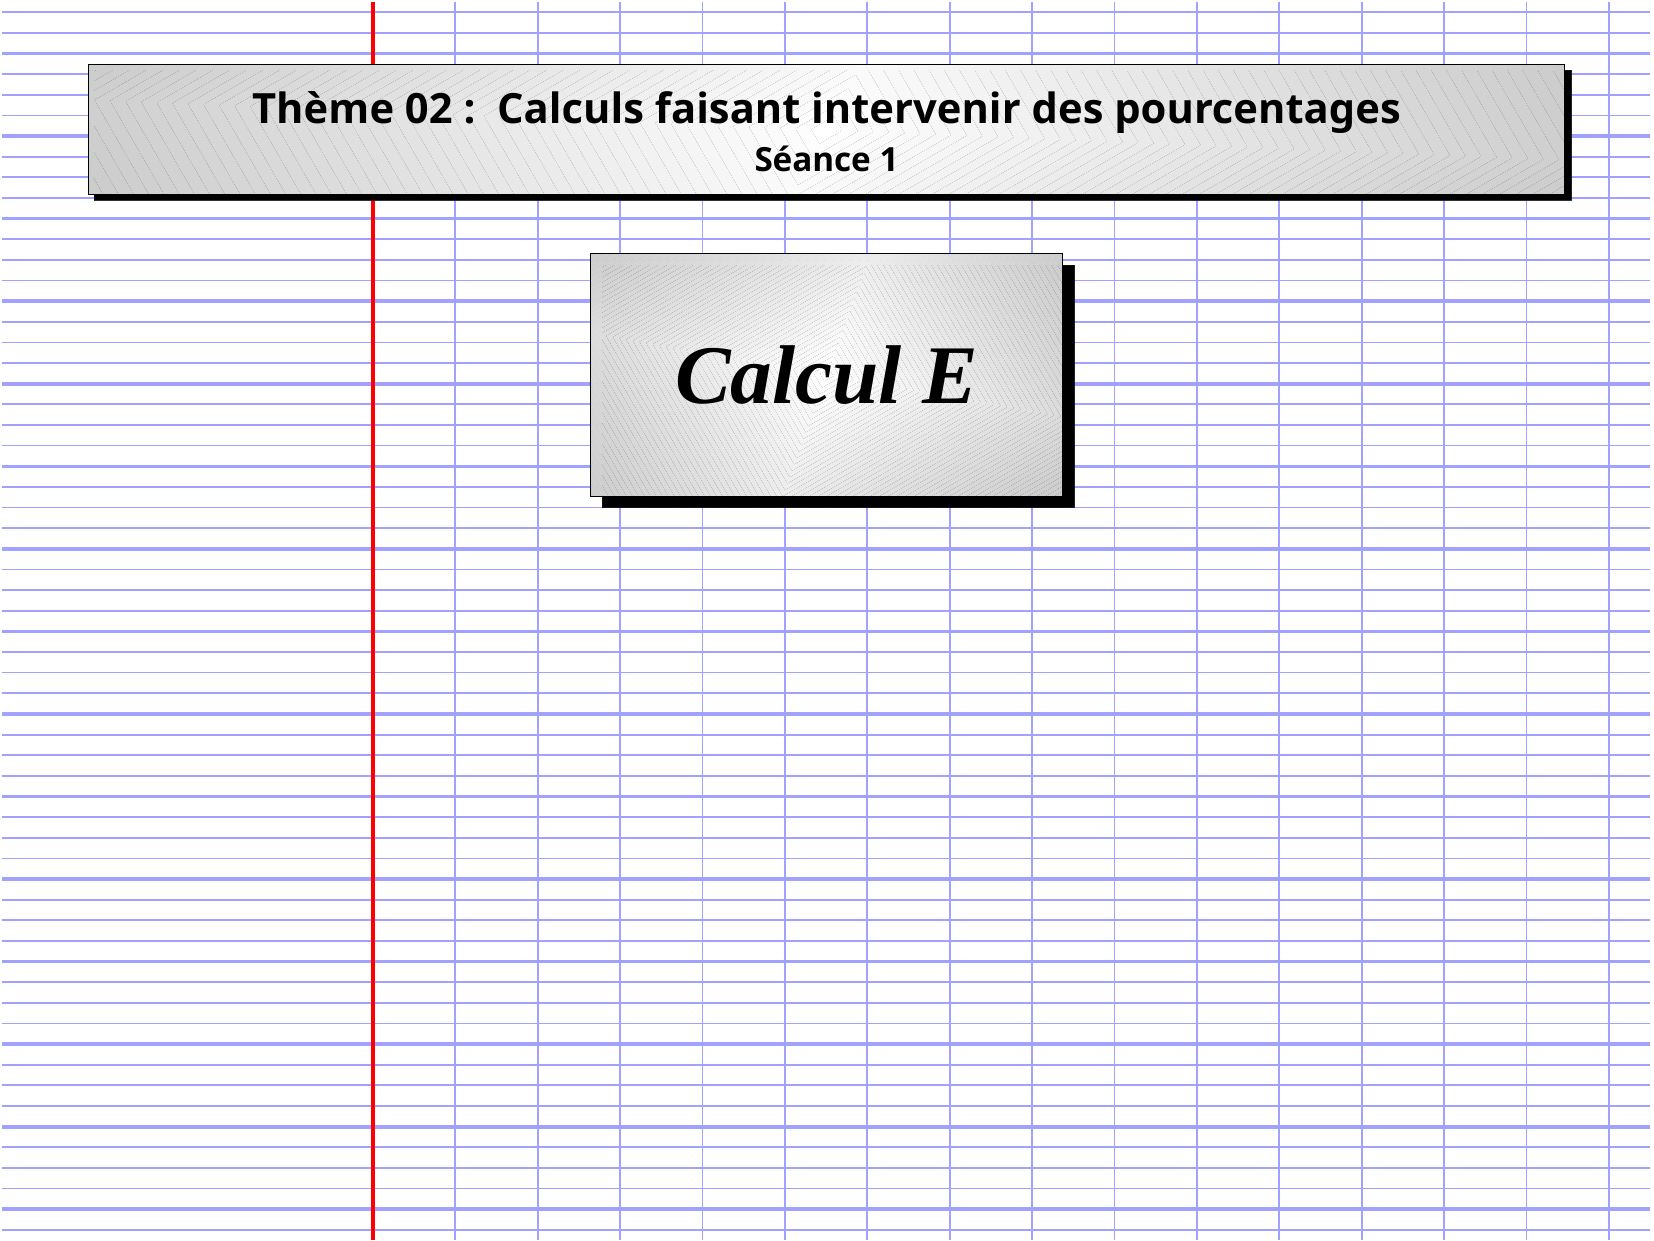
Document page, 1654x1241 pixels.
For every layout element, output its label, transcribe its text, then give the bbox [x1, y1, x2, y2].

picture [0, 0, 1654, 1241]
text_box Thème 02 : Calculs faisant intervenir des pourcentages Séance 1 [88, 64, 1565, 195]
text_box Calcul E [590, 253, 1063, 497]
